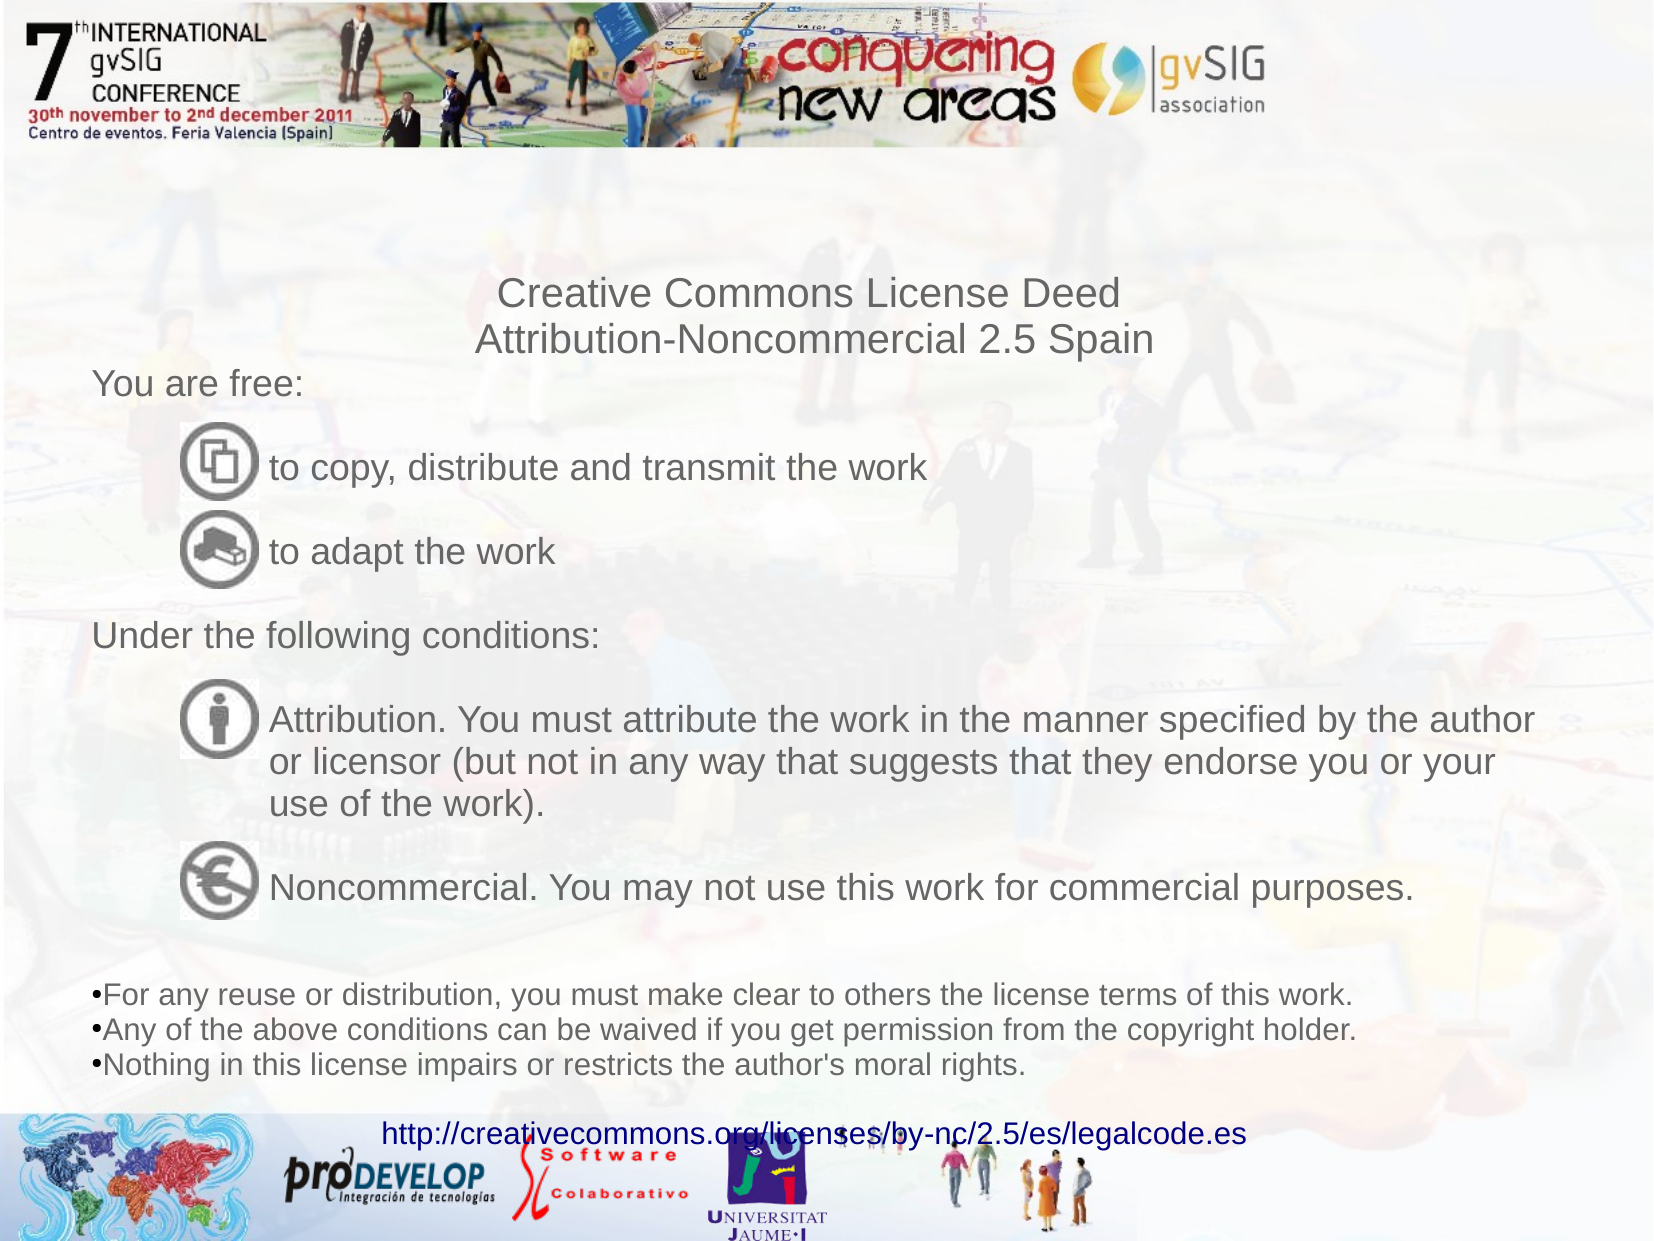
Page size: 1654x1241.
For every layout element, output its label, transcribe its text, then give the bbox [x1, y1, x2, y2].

picture [0, 0, 1654, 1241]
text_box Creative Commons License Deed Attribution-Noncommercial 2.5 Spain You are free: to copy, distribute and transmit the work to adapt the work Under the following conditions: Attribution. You must attribute the work in the manner specified by the author or licensor (but not in any way that suggests that they endorse you or your use of the work). Noncommercial. You may not use this work for commercial purposes. For any reuse or distribution, you must make clear to others the license terms of this work. Any of the above conditions can be waived if you get permission from the copyright holder. Nothing in this license impairs or restricts the author's moral rights. http://creativecommons.org/licenses/by-nc/2.5/es/legalcode.es [76, 215, 1554, 1201]
